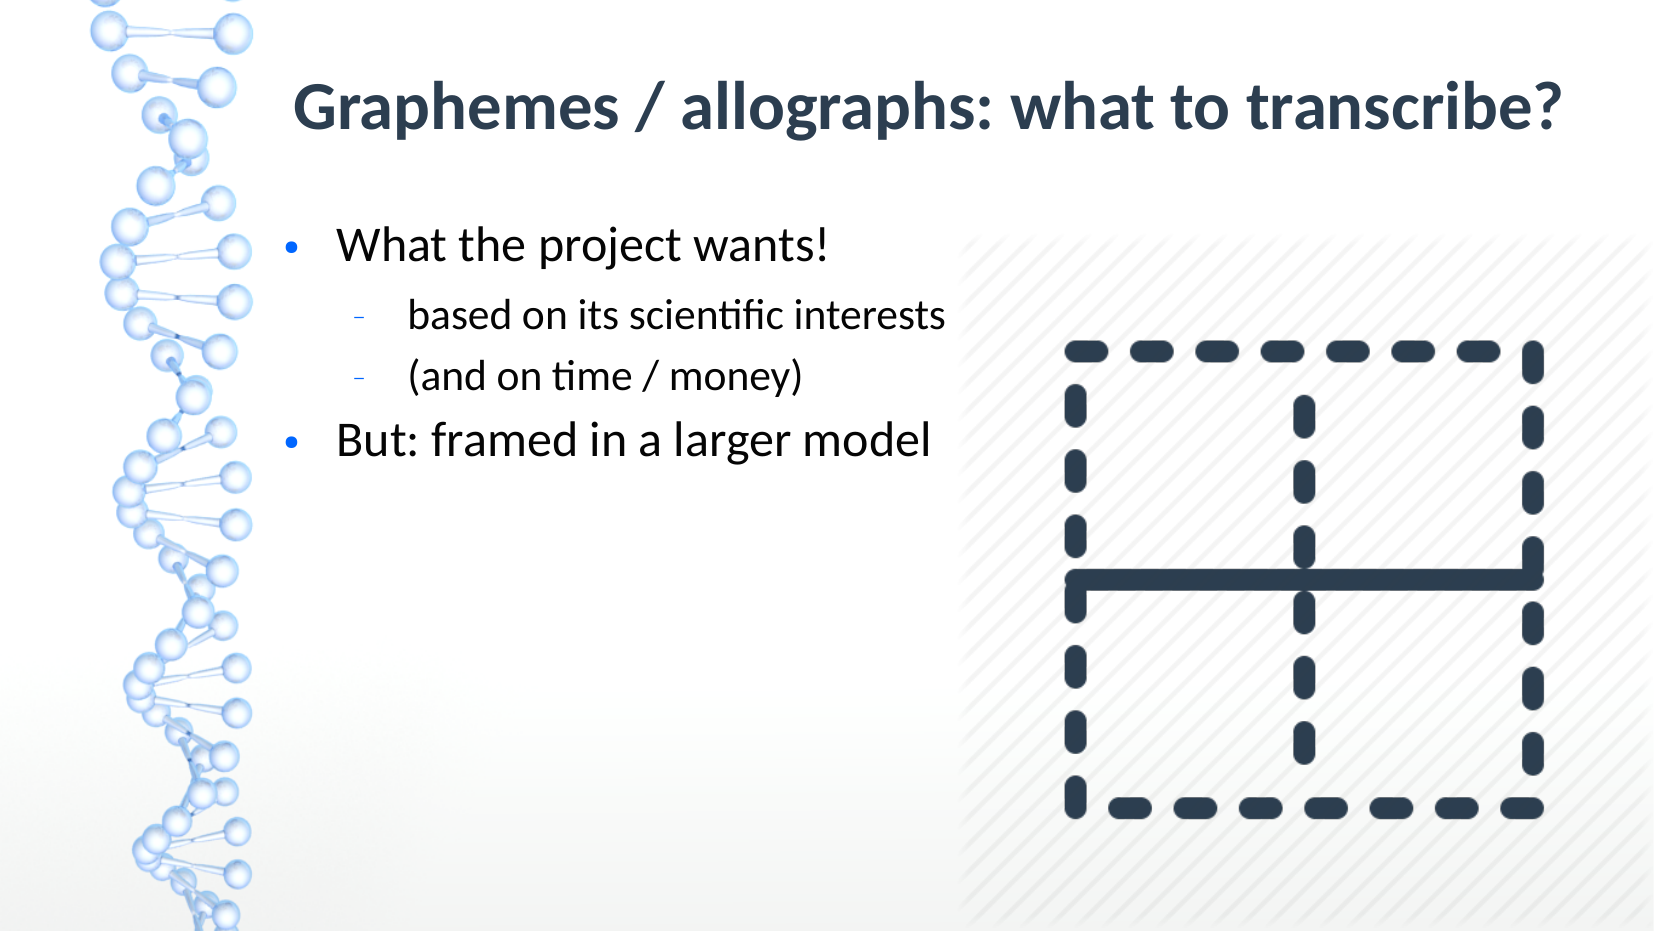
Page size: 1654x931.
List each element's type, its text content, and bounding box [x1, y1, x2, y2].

picture [0, 0, 1654, 931]
list What the project wants! based on its scientific interests (and on time / money) But: framed in a larger model [265, 224, 957, 638]
title Graphemes / allographs: what to transcribe? [265, 35, 1595, 189]
